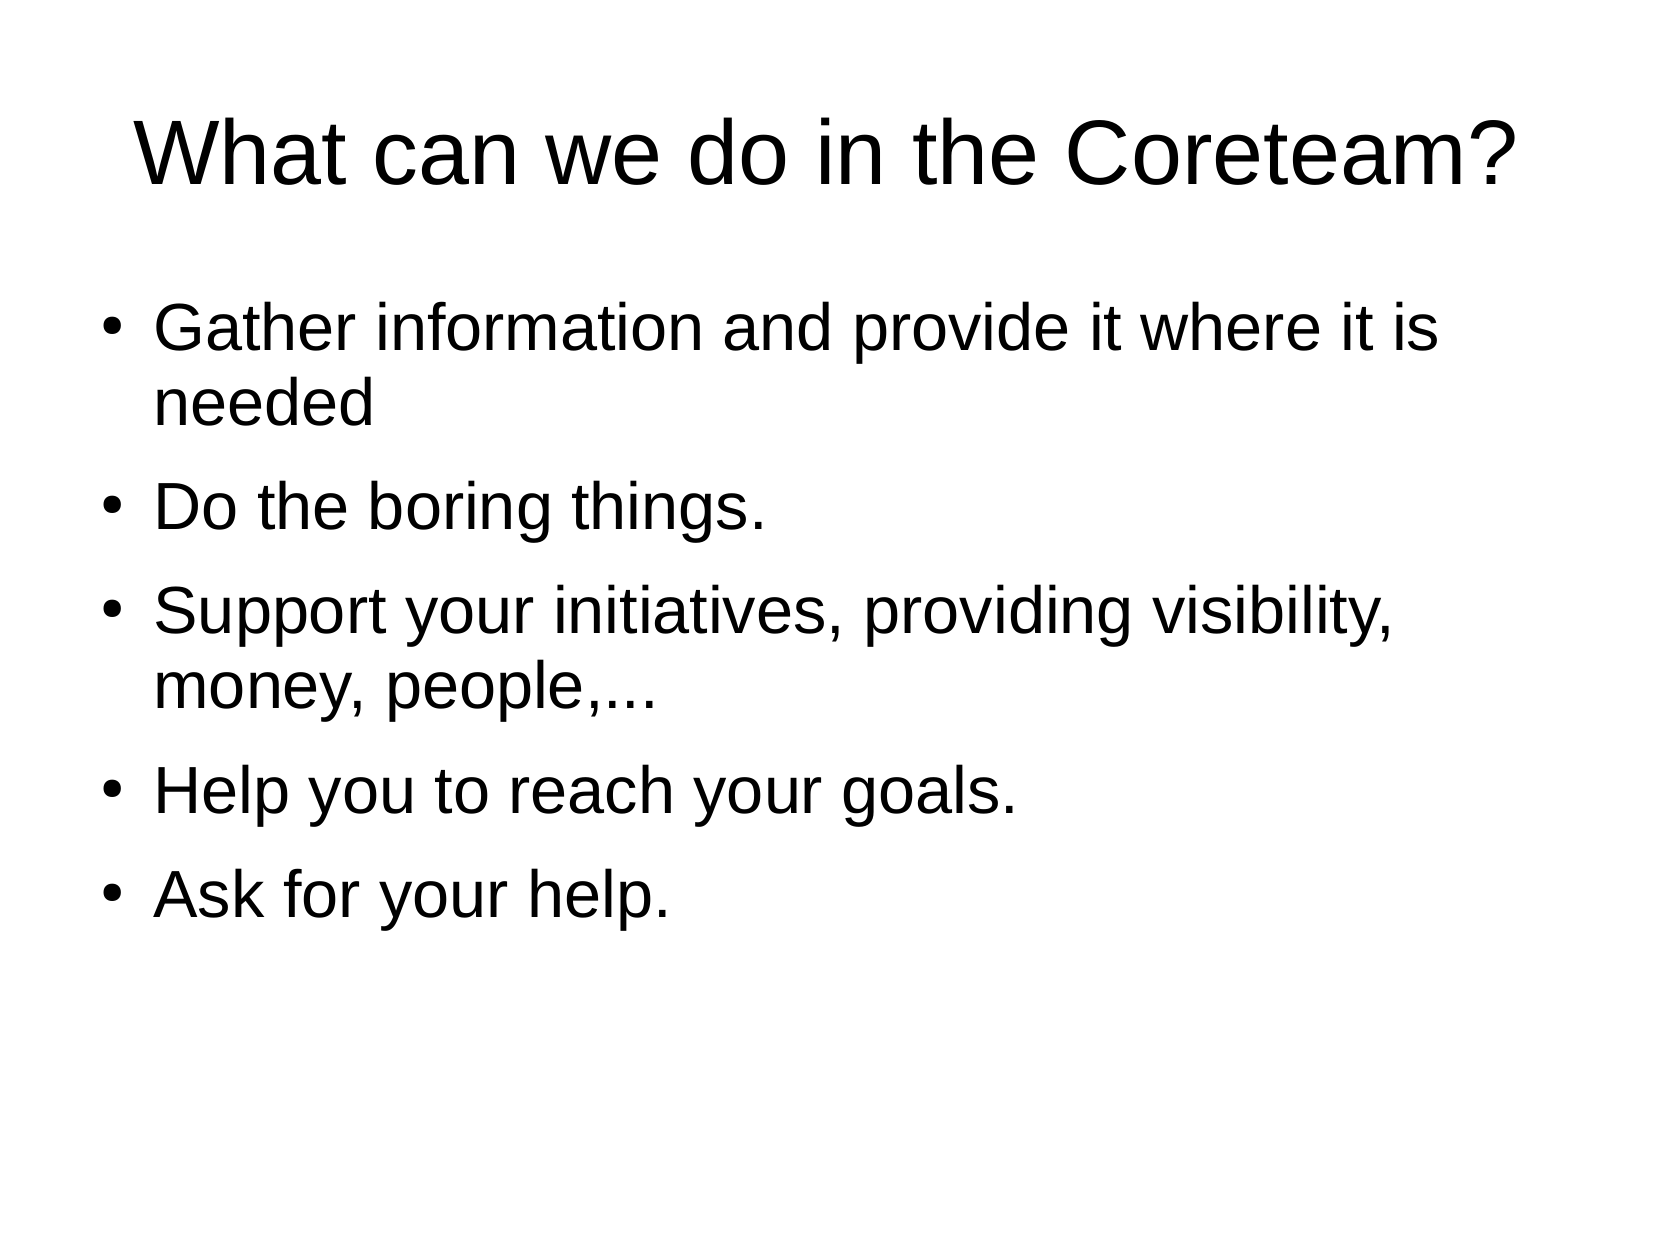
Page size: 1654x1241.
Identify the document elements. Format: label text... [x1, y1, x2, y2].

list Gather information and provide it where it is needed Do the boring things. Support your initiatives, providing visibility, money, people,... Help you to reach your goals. Ask for your help. [82, 290, 1538, 1010]
title What can we do in the Coreteam? [82, 49, 1571, 257]
